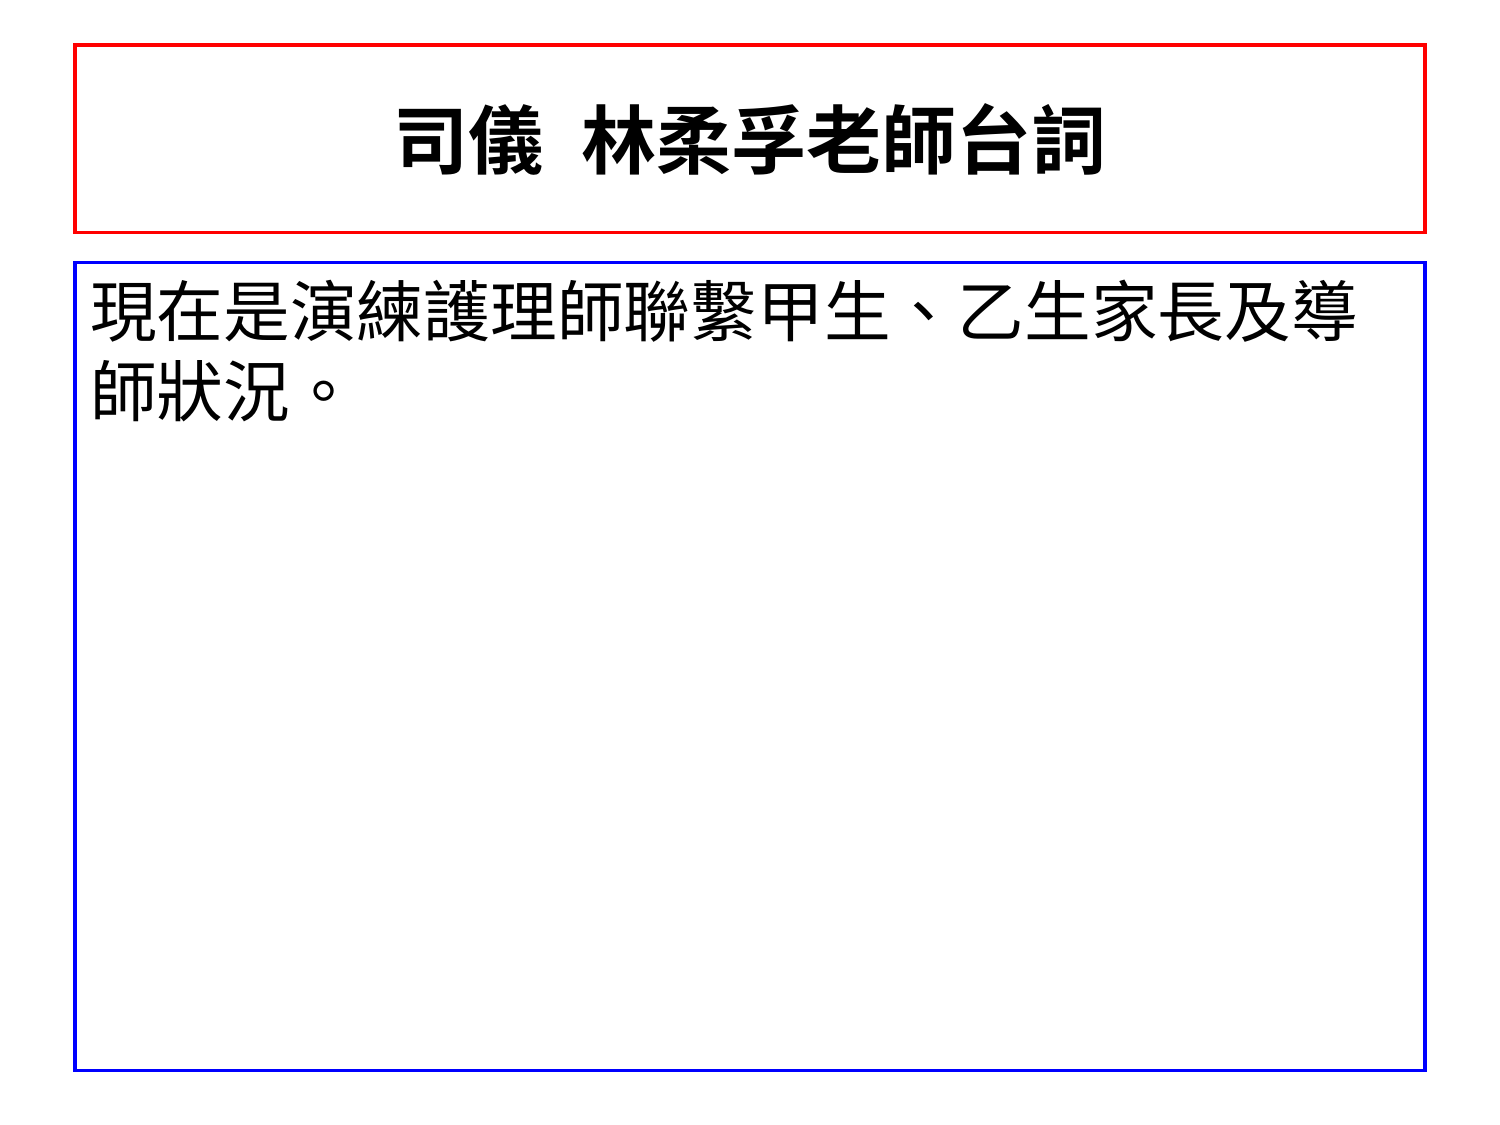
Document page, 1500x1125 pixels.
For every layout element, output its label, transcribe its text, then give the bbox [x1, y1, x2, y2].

title 司儀 林柔孚老師台詞 [75, 45, 1426, 233]
list 現在是演練護理師聯繫甲生、乙生家長及導師狀況。 [75, 262, 1426, 1071]
